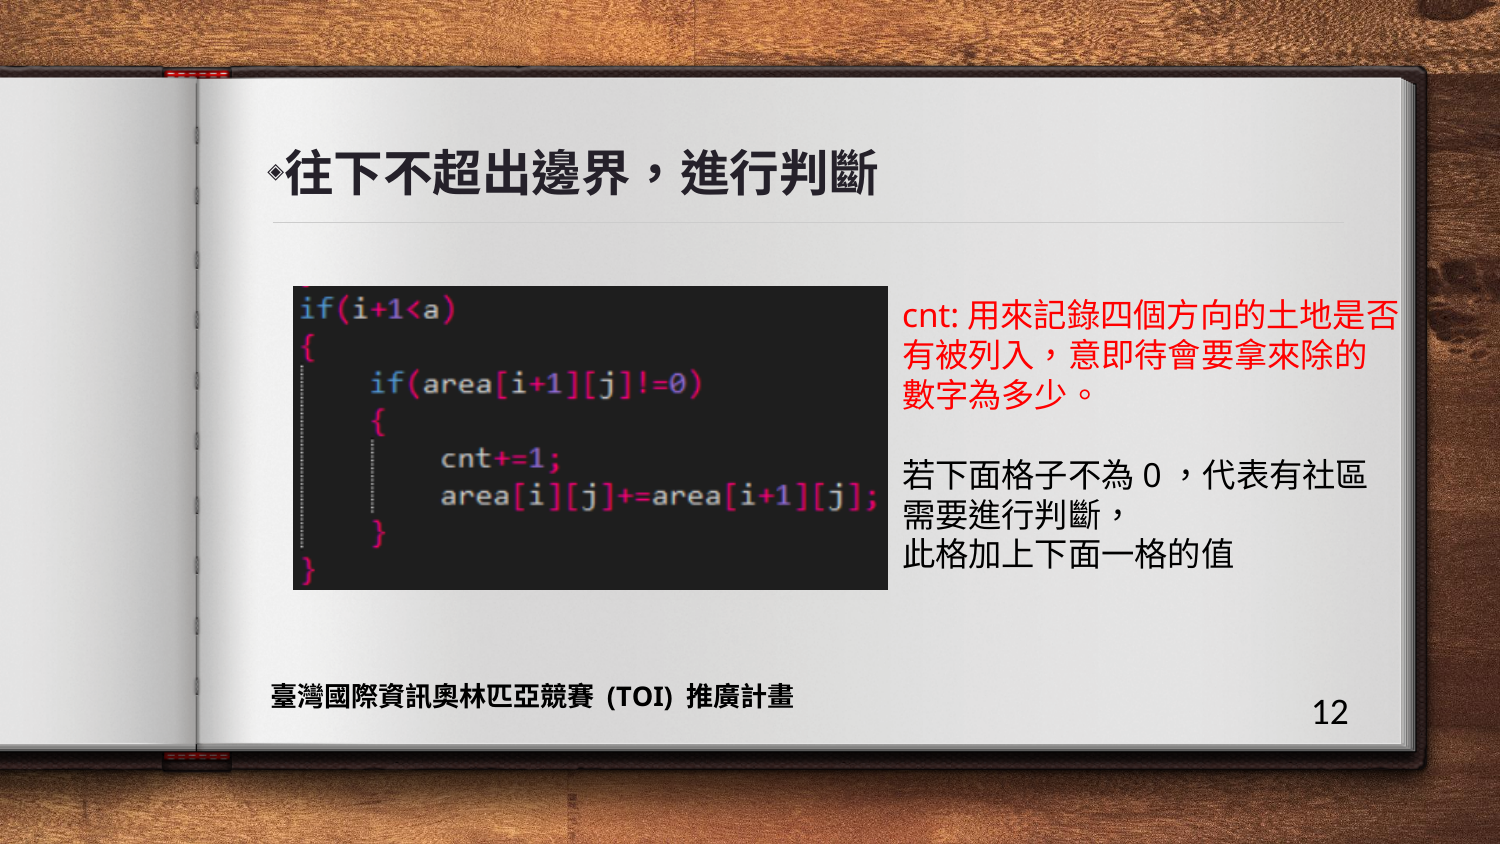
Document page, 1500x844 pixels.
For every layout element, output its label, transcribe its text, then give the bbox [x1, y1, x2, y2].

picture [293, 286, 888, 590]
list 往下不超出邊界，進行判斷 [252, 126, 1194, 216]
text_box [1295, 672, 1386, 737]
text_box cnt:用來記錄四個方向的土地是否 有被列入，意即待會要拿來除的 數字為多少。 若下面格子不為0，代表有社區 需要進行判斷， 此格加上下面一格的值 [888, 286, 1500, 585]
